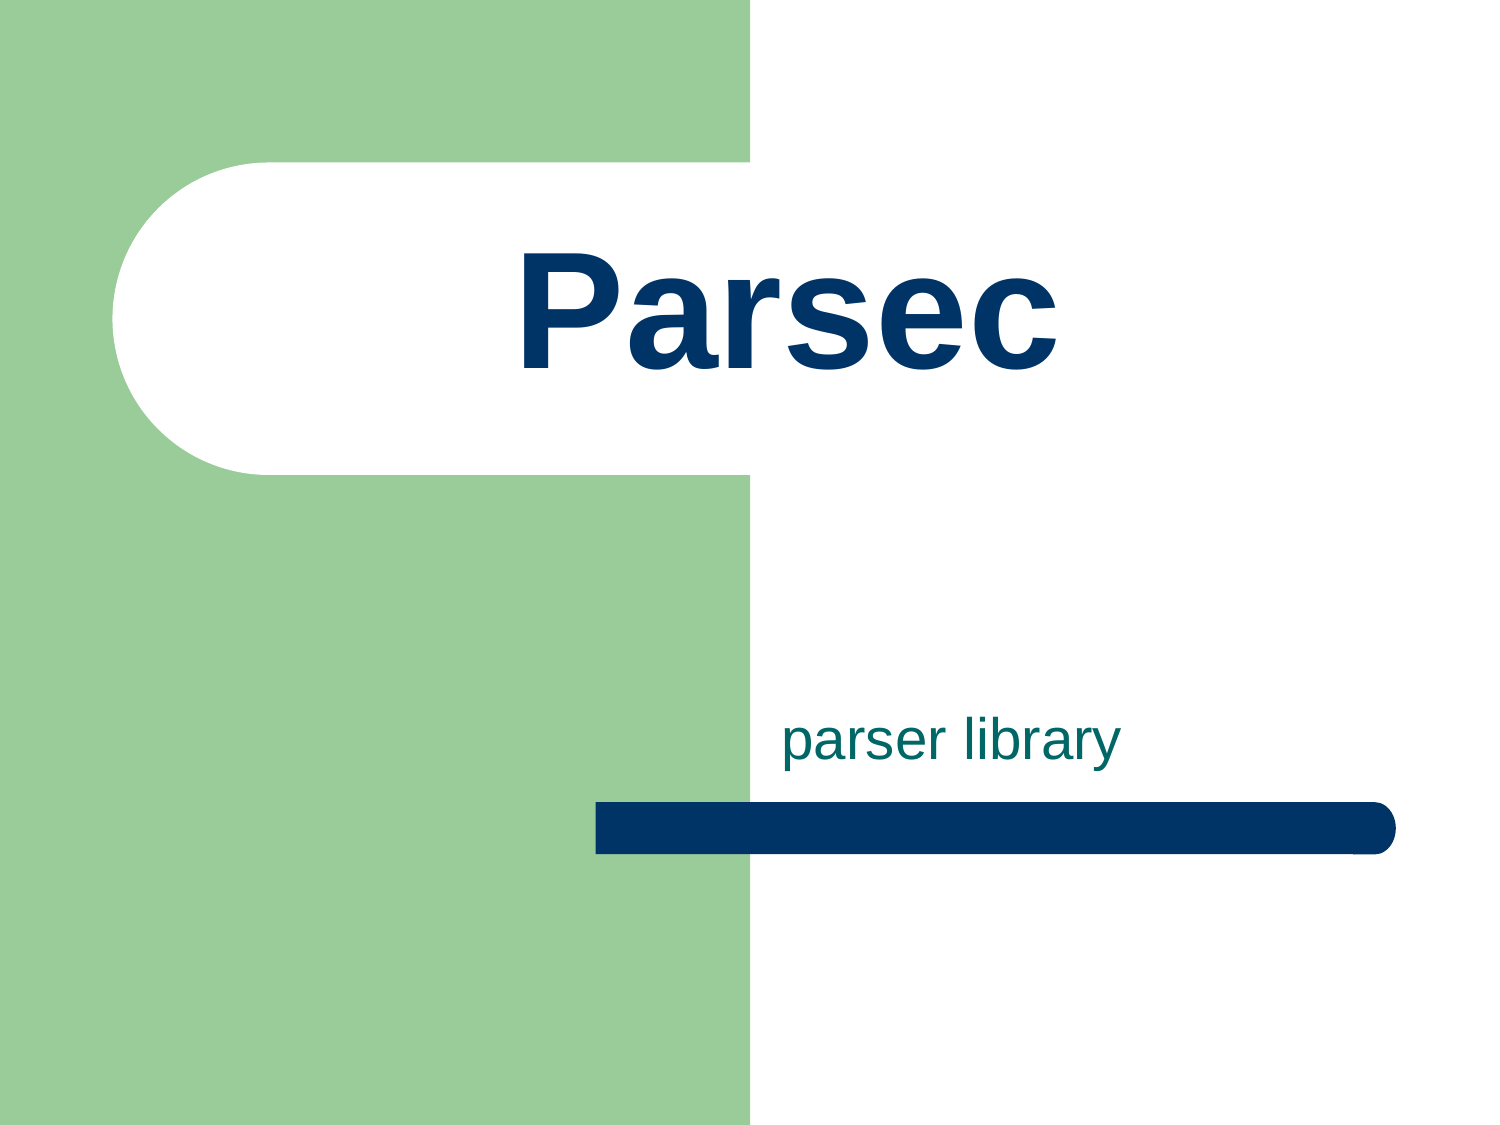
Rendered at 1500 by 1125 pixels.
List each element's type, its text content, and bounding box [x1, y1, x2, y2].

subtitle parser library [766, 480, 1500, 780]
title Parsec [158, 208, 1417, 430]
